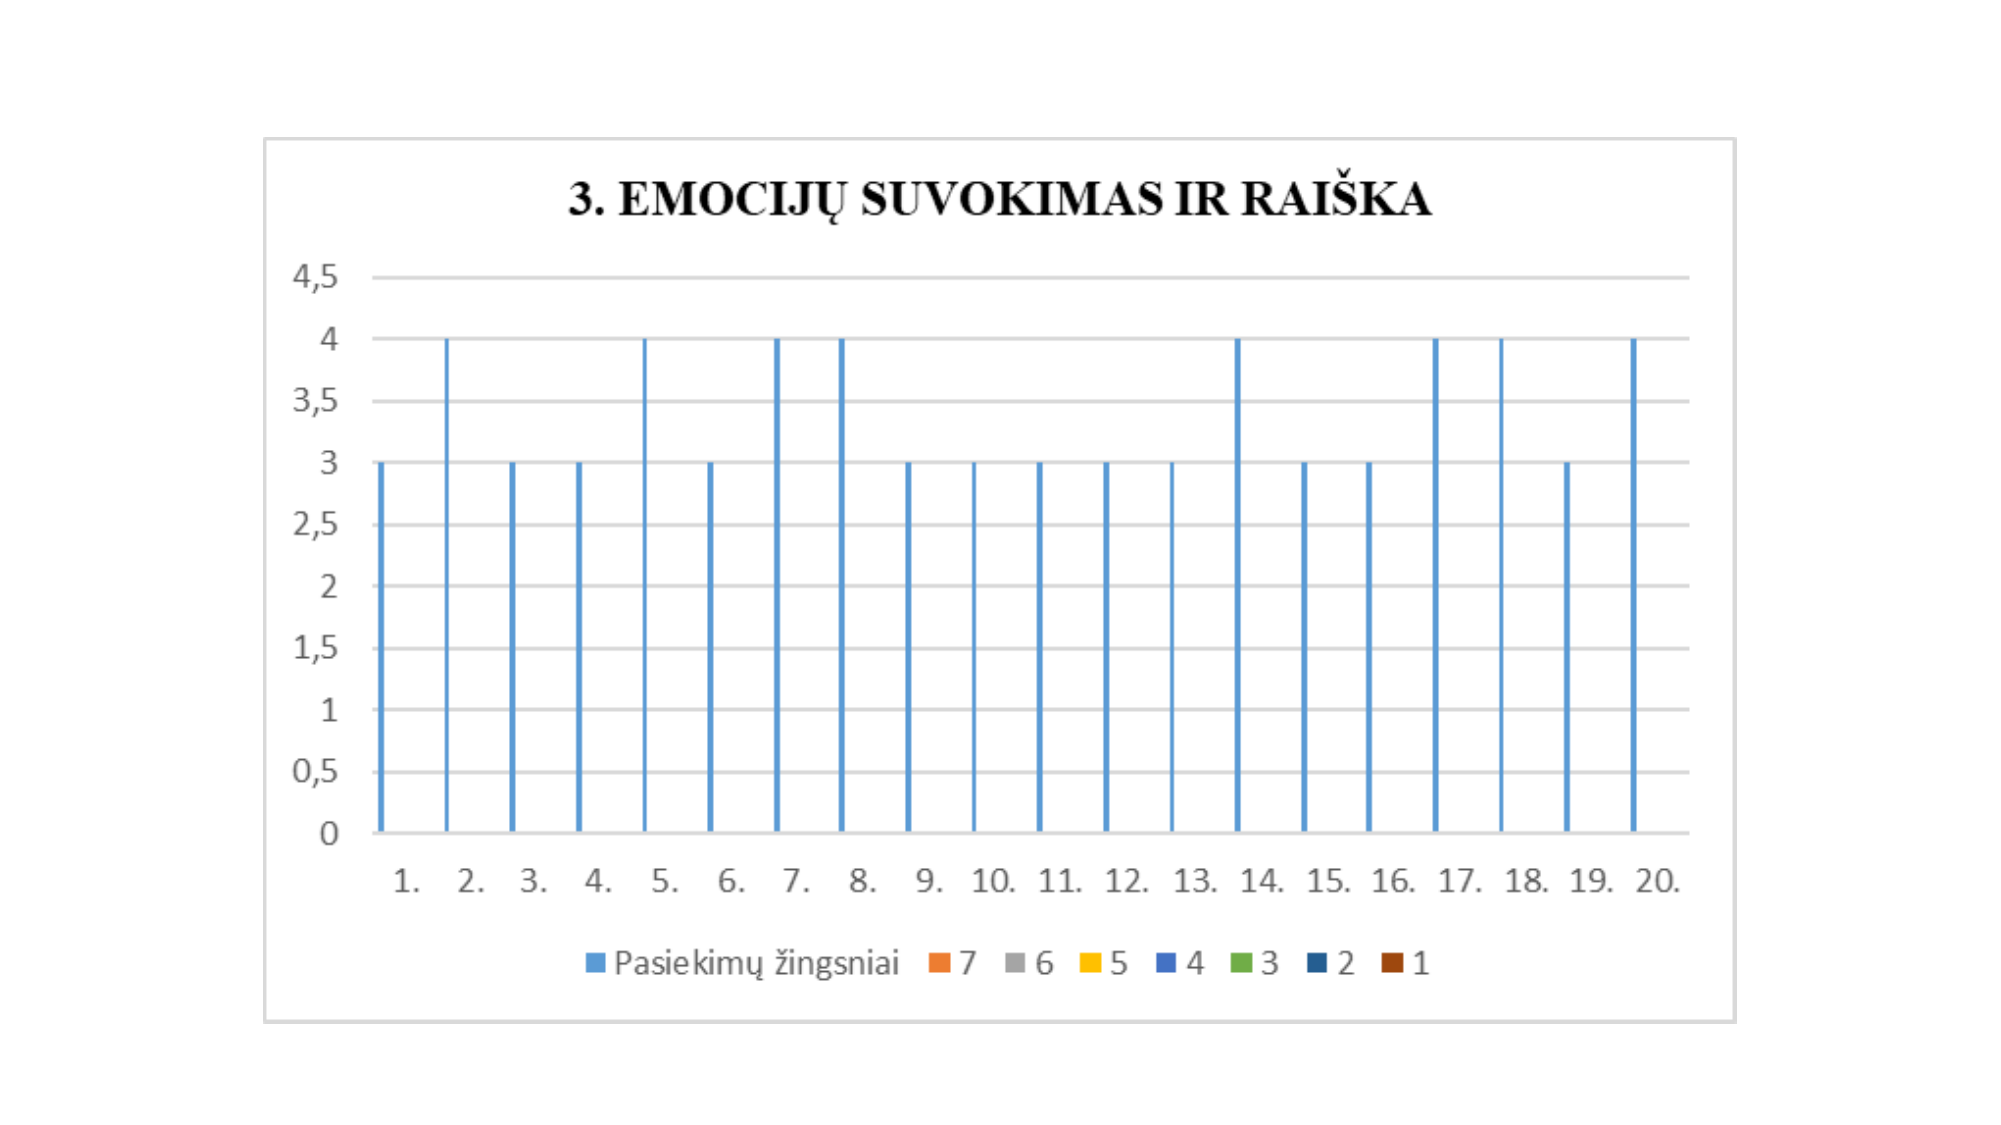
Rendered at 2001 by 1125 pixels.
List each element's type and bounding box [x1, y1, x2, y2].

picture [263, 137, 1737, 1024]
